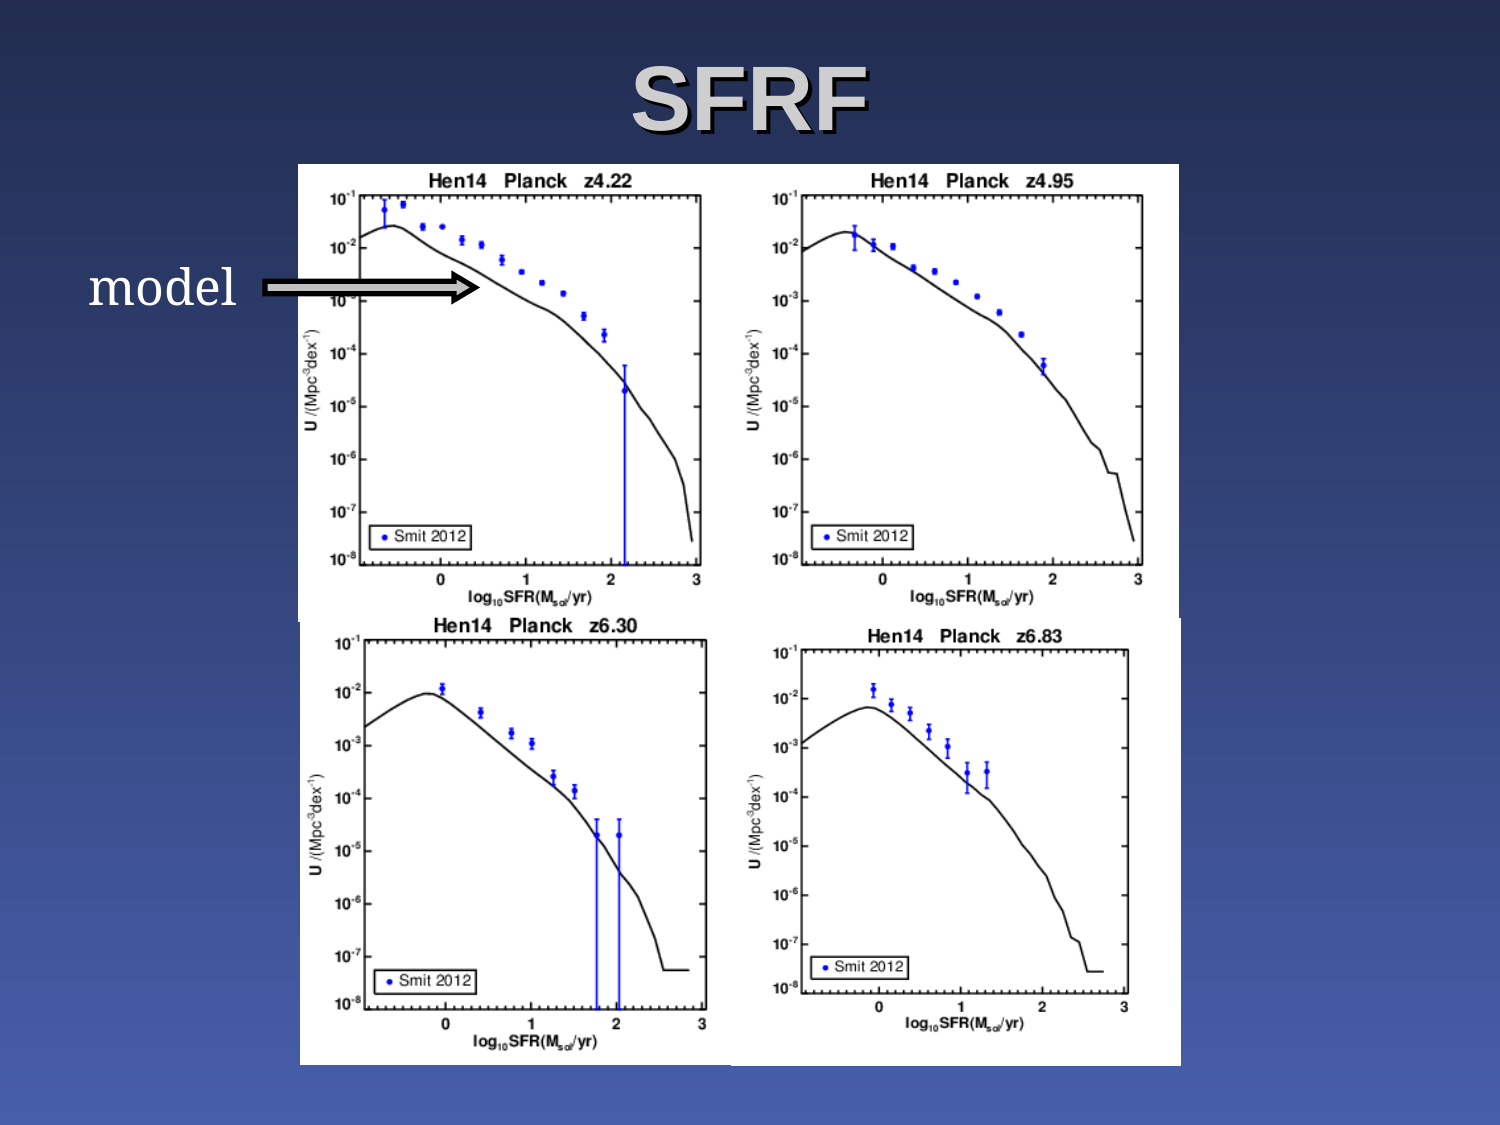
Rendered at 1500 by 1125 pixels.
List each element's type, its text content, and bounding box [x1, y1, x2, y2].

picture [298, 164, 1181, 1066]
text_box model [73, 248, 279, 324]
text_box [264, 274, 476, 300]
title SFRF [0, 0, 1500, 188]
